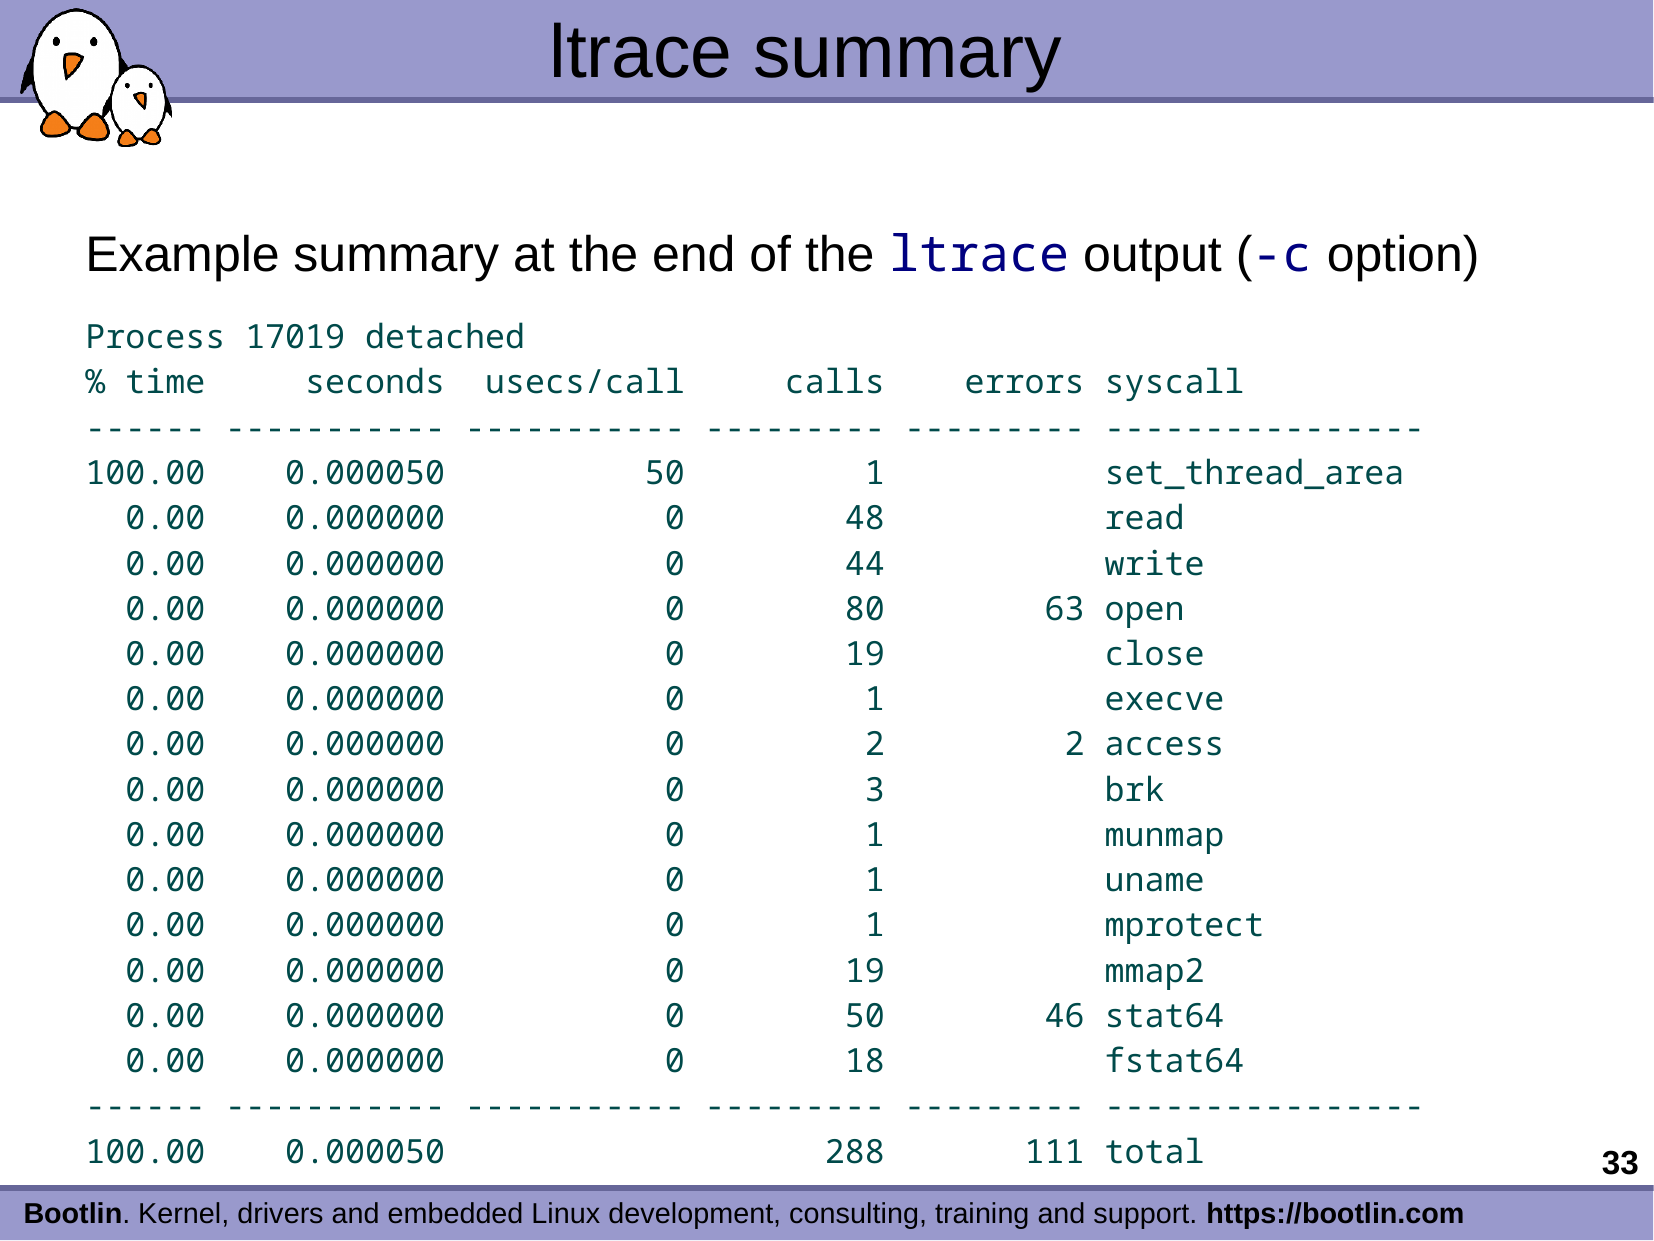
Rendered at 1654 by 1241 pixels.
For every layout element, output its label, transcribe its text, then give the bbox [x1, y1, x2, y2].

picture [20, 8, 172, 147]
list Example summary at the end of the ltrace output (-c option) Process 17019 detached % time seconds usecs/call calls errors syscall ------ ----------- ----------- --------- --------- ---------------- 100.00 0.000050 50 1 set_thread_area 0.00 0.000000 0 48 read 0.00 0.000000 0 44 write 0.00 0.000000 0 80 63 open 0.00 0.000000 0 19 close 0.00 0.000000 0 1 execve 0.00 0.000000 0 2 2 access 0.00 0.000000 0 3 brk 0.00 0.000000 0 1 munmap 0.00 0.000000 0 1 uname 0.00 0.000000 0 1 mprotect 0.00 0.000000 0 19 mmap2 0.00 0.000000 0 50 46 stat64 0.00 0.000000 0 18 fstat64 ------ ----------- ----------- --------- --------- ---------------- 100.00 0.000050 288 111 total [67, 217, 1610, 1068]
title ltrace summary [60, 0, 1551, 103]
